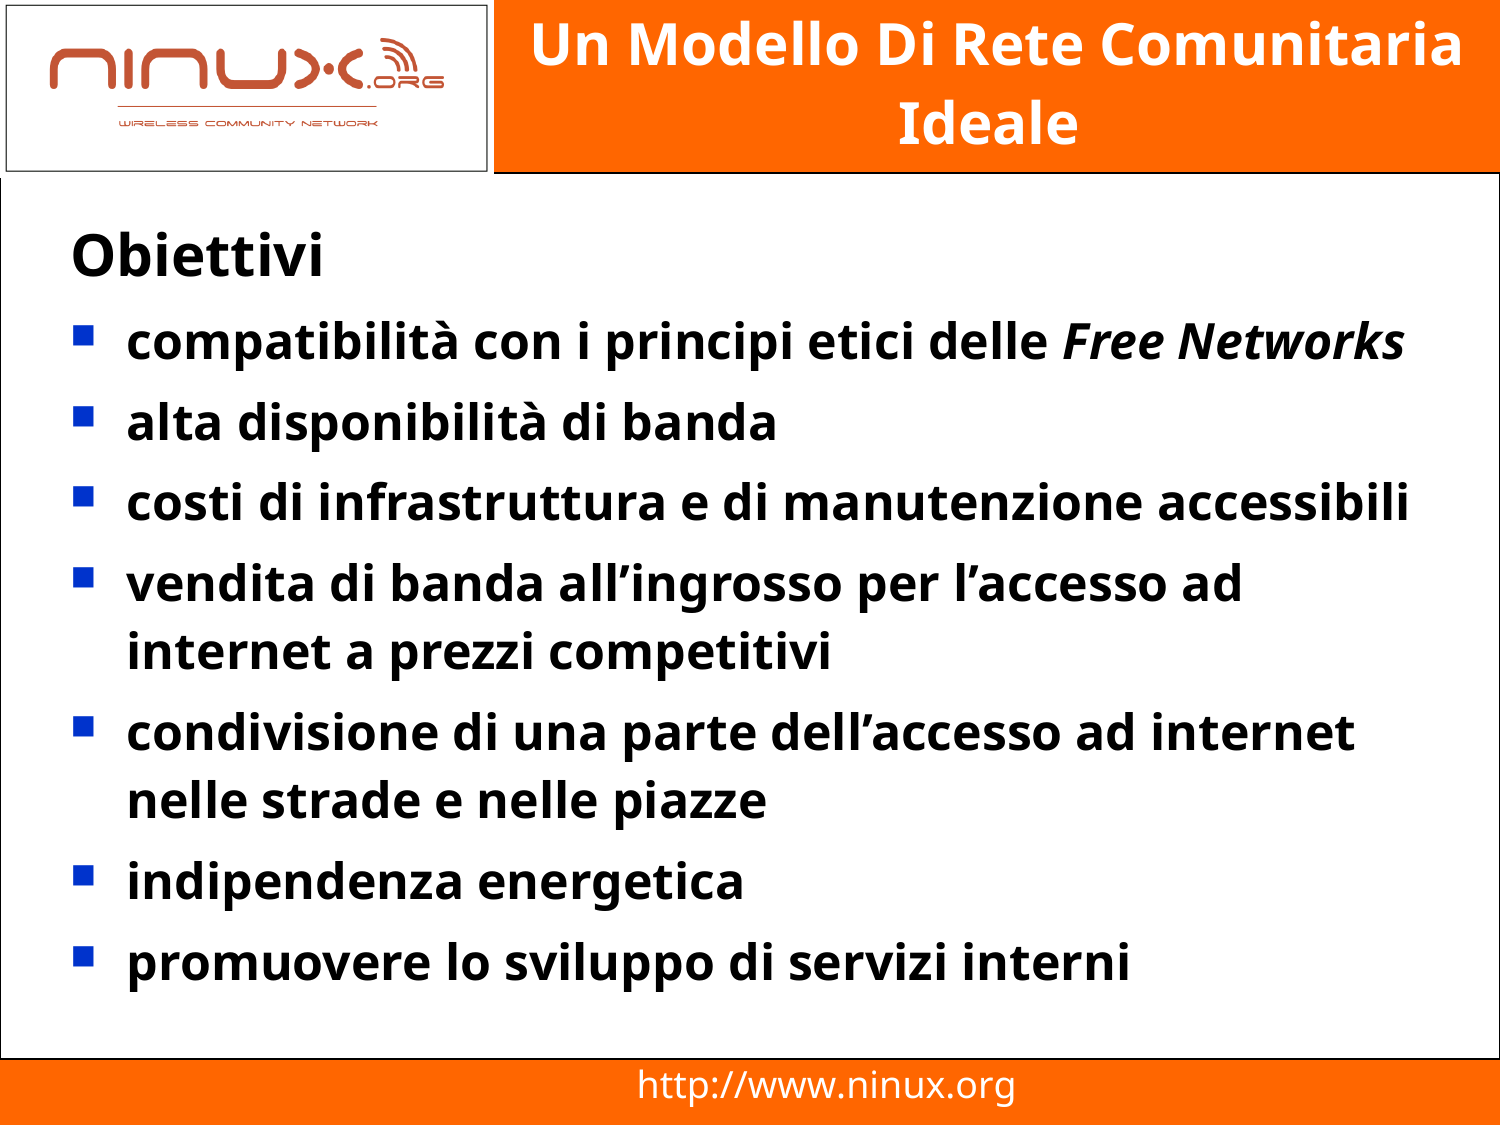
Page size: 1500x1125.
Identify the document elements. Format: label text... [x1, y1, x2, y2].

list Obiettivi compatibilità con i principi etici delle Free Networks alta disponibilità di banda costi di infrastruttura e di manutenzione accessibili vendita di banda all’ingrosso per l’accesso ad internet a prezzi competitivi condivisione di una parte dell’accesso ad internet nelle strade e nelle piazze indipendenza energetica promuovere lo sviluppo di servizi interni [55, 206, 1477, 1125]
text_box http://www.ninux.org [621, 1053, 1159, 1125]
picture [0, 0, 494, 178]
title Un Modello Di Rete Comunitaria Ideale [472, 0, 1500, 165]
